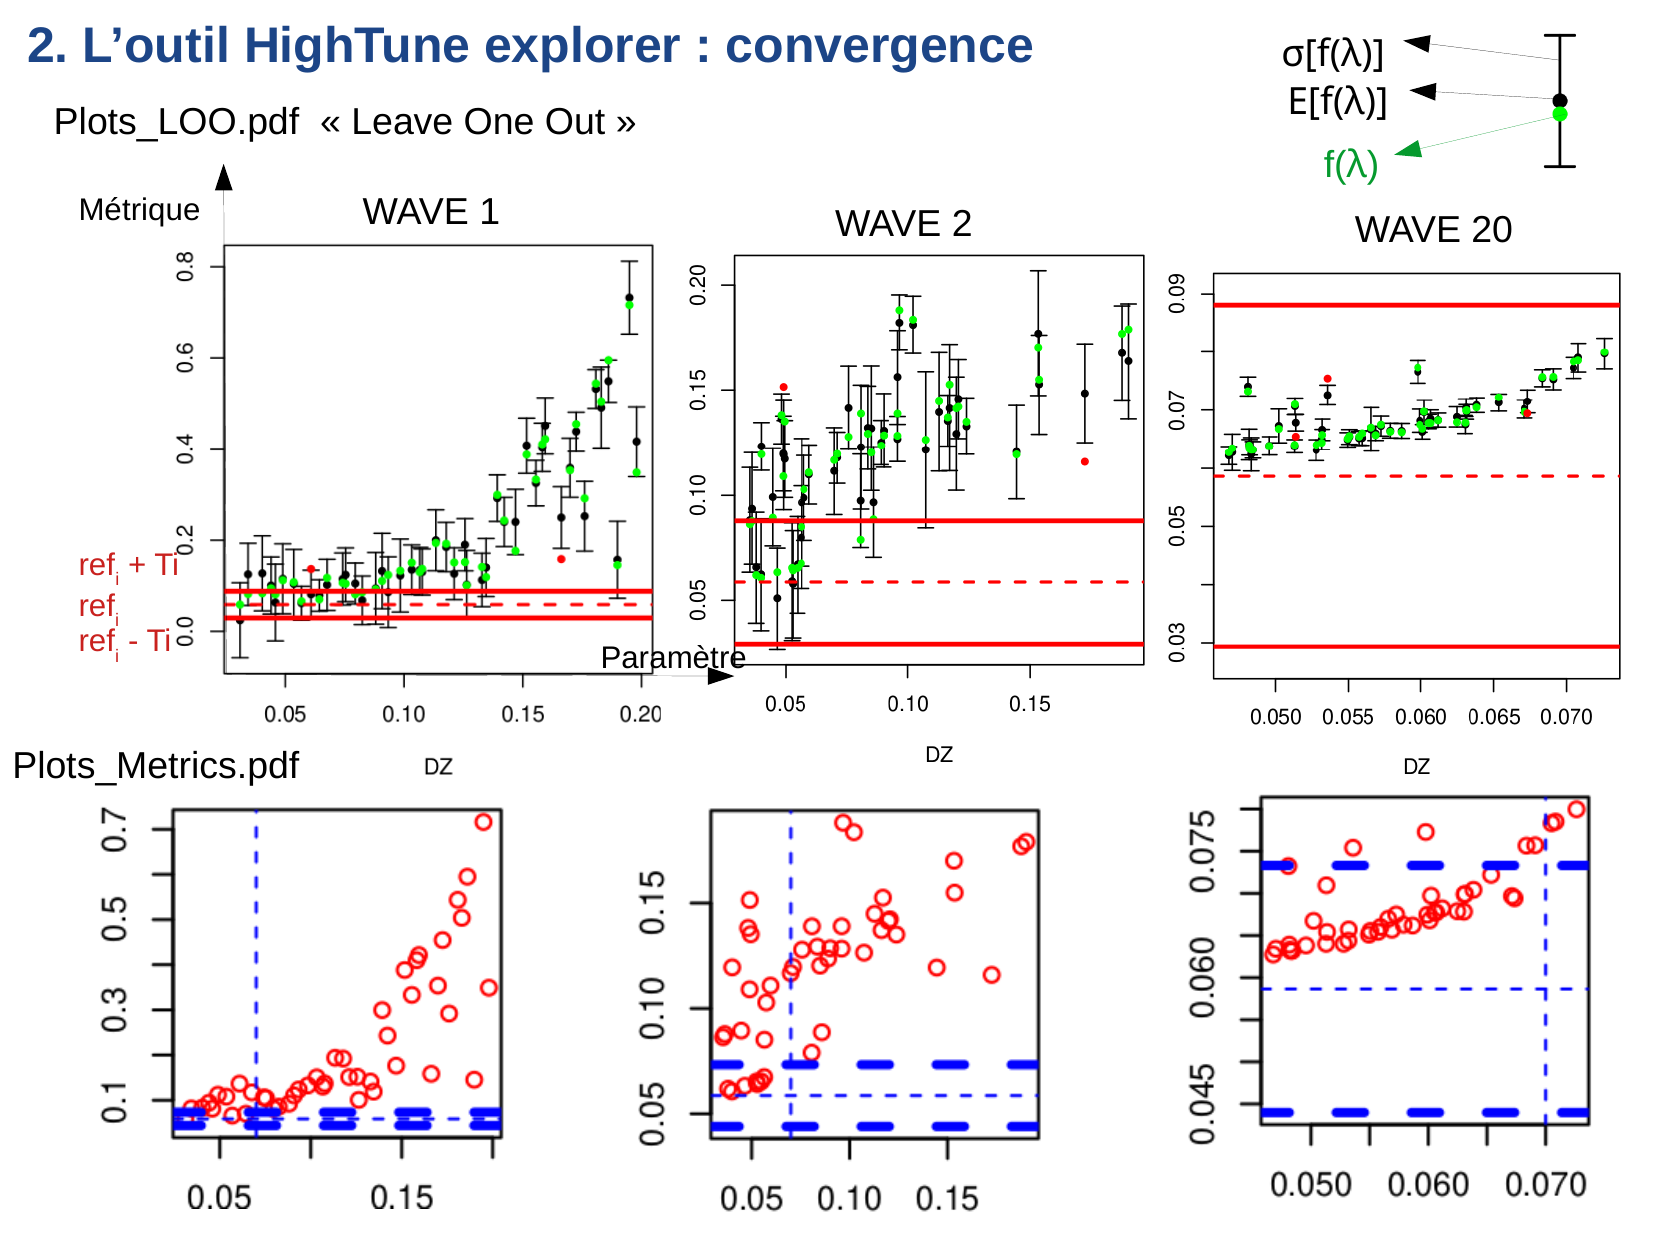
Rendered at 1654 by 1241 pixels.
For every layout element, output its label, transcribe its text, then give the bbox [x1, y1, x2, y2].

text_box WAVE 20 [1340, 200, 1528, 258]
text_box σ[f(λ)] [1266, 19, 1413, 72]
text_box WAVE 2 [820, 194, 988, 252]
text_box Plots_Metrics.pdf [0, 736, 315, 836]
picture [1164, 250, 1625, 1221]
text_box refi [63, 597, 135, 616]
text_box 2. L’outil HighTune explorer : convergence [12, 9, 1093, 81]
picture [678, 232, 1147, 770]
text_box Paramètre [585, 632, 763, 708]
text_box Métrique [63, 184, 216, 235]
text_box WAVE 1 [347, 182, 516, 240]
text_box refi + Ti [63, 539, 195, 597]
text_box f(λ) [1308, 129, 1400, 188]
text_box E[f(λ)] [1272, 66, 1420, 120]
picture [74, 220, 1069, 1221]
picture [225, 220, 661, 675]
chart [1421, 114, 1566, 149]
text_box Plots_LOO.pdf « Leave One Out » [38, 93, 652, 192]
picture [1529, 24, 1593, 179]
text_box refi - Ti [63, 616, 187, 674]
